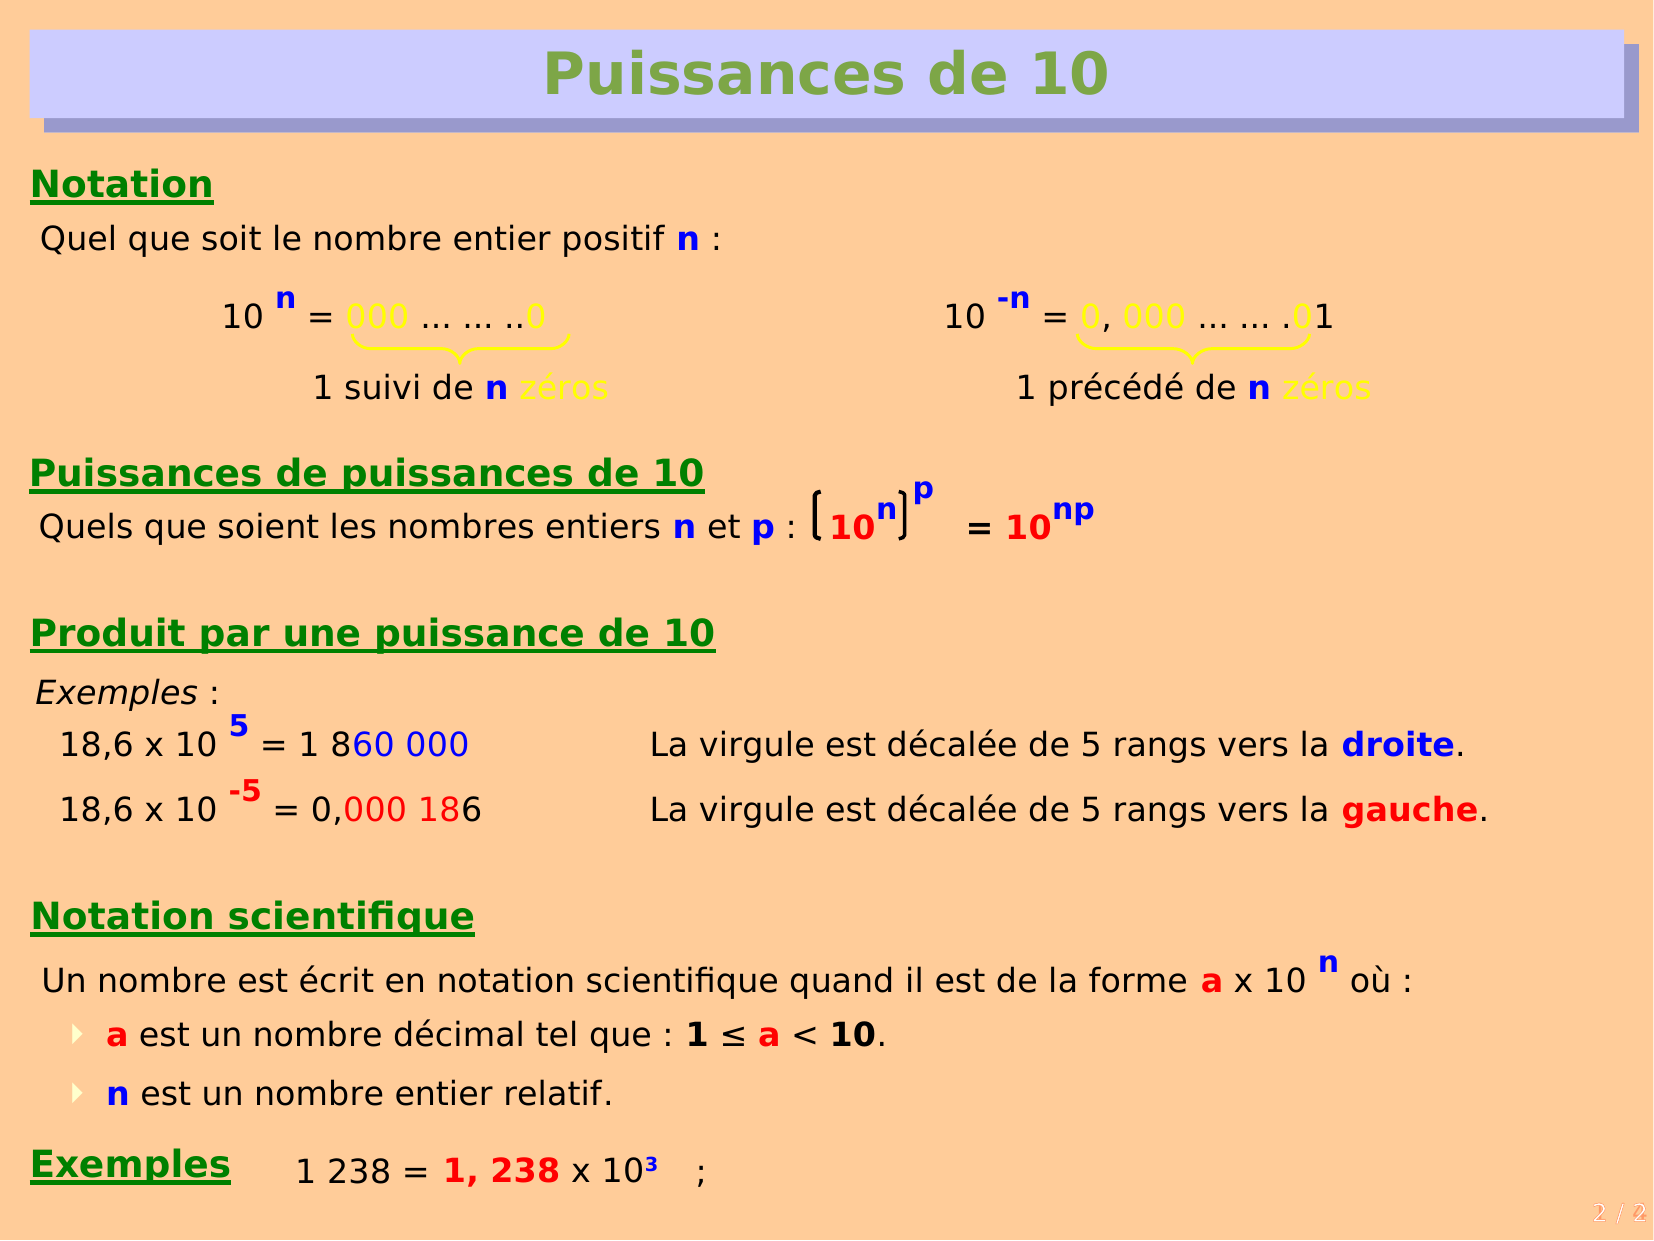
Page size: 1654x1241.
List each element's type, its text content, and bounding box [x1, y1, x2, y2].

text_box 1 précédé de n zéros [1015, 368, 1373, 408]
text_box Quels que soient les nombres entiers n et p : [38, 500, 798, 554]
text_box Notation [29, 162, 215, 207]
text_box 18,6 x 10 -5 = 0,000 186 [59, 773, 483, 830]
text_box Produit par une puissance de 10 [29, 611, 717, 656]
text_box  n est un nombre entier relatif. [62, 1074, 614, 1114]
text_box 1 suivi de n zéros [307, 368, 615, 414]
text_box 1, 238 x 103 [442, 1151, 659, 1192]
text_box Exemples [29, 1142, 232, 1187]
title Puissances de 10 [29, 29, 1625, 119]
text_box ; [685, 1152, 718, 1192]
text_box 10n = 10np [760, 491, 1096, 548]
text_box p [912, 470, 935, 527]
text_box Exemples : [35, 666, 221, 720]
text_box Quel que soit le nombre entier positif n : [39, 212, 723, 266]
text_box Un nombre est écrit en notation scientifique quand il est de la forme a x 10 n où : [41, 944, 1459, 1001]
text_box Puissances de puissances de 10 [28, 451, 706, 496]
text_box 18,6 x 10 5 = 1 860 000 [59, 708, 471, 765]
text_box La virgule est décalée de 5 rangs vers la gauche. [649, 790, 1490, 830]
text_box 1 238 = [295, 1152, 431, 1192]
text_box Notation scientifique [29, 894, 477, 939]
text_box  a est un nombre décimal tel que : 1 ≤ a < 10. [62, 1015, 888, 1055]
text_box 10 n = 000 ... ... ..0 [207, 280, 570, 337]
text_box 2 / 2 [1591, 1198, 1649, 1235]
text_box La virgule est décalée de 5 rangs vers la droite. [649, 725, 1466, 765]
text_box 10 -n = 0, 000 ... ... .01 [943, 280, 1344, 337]
